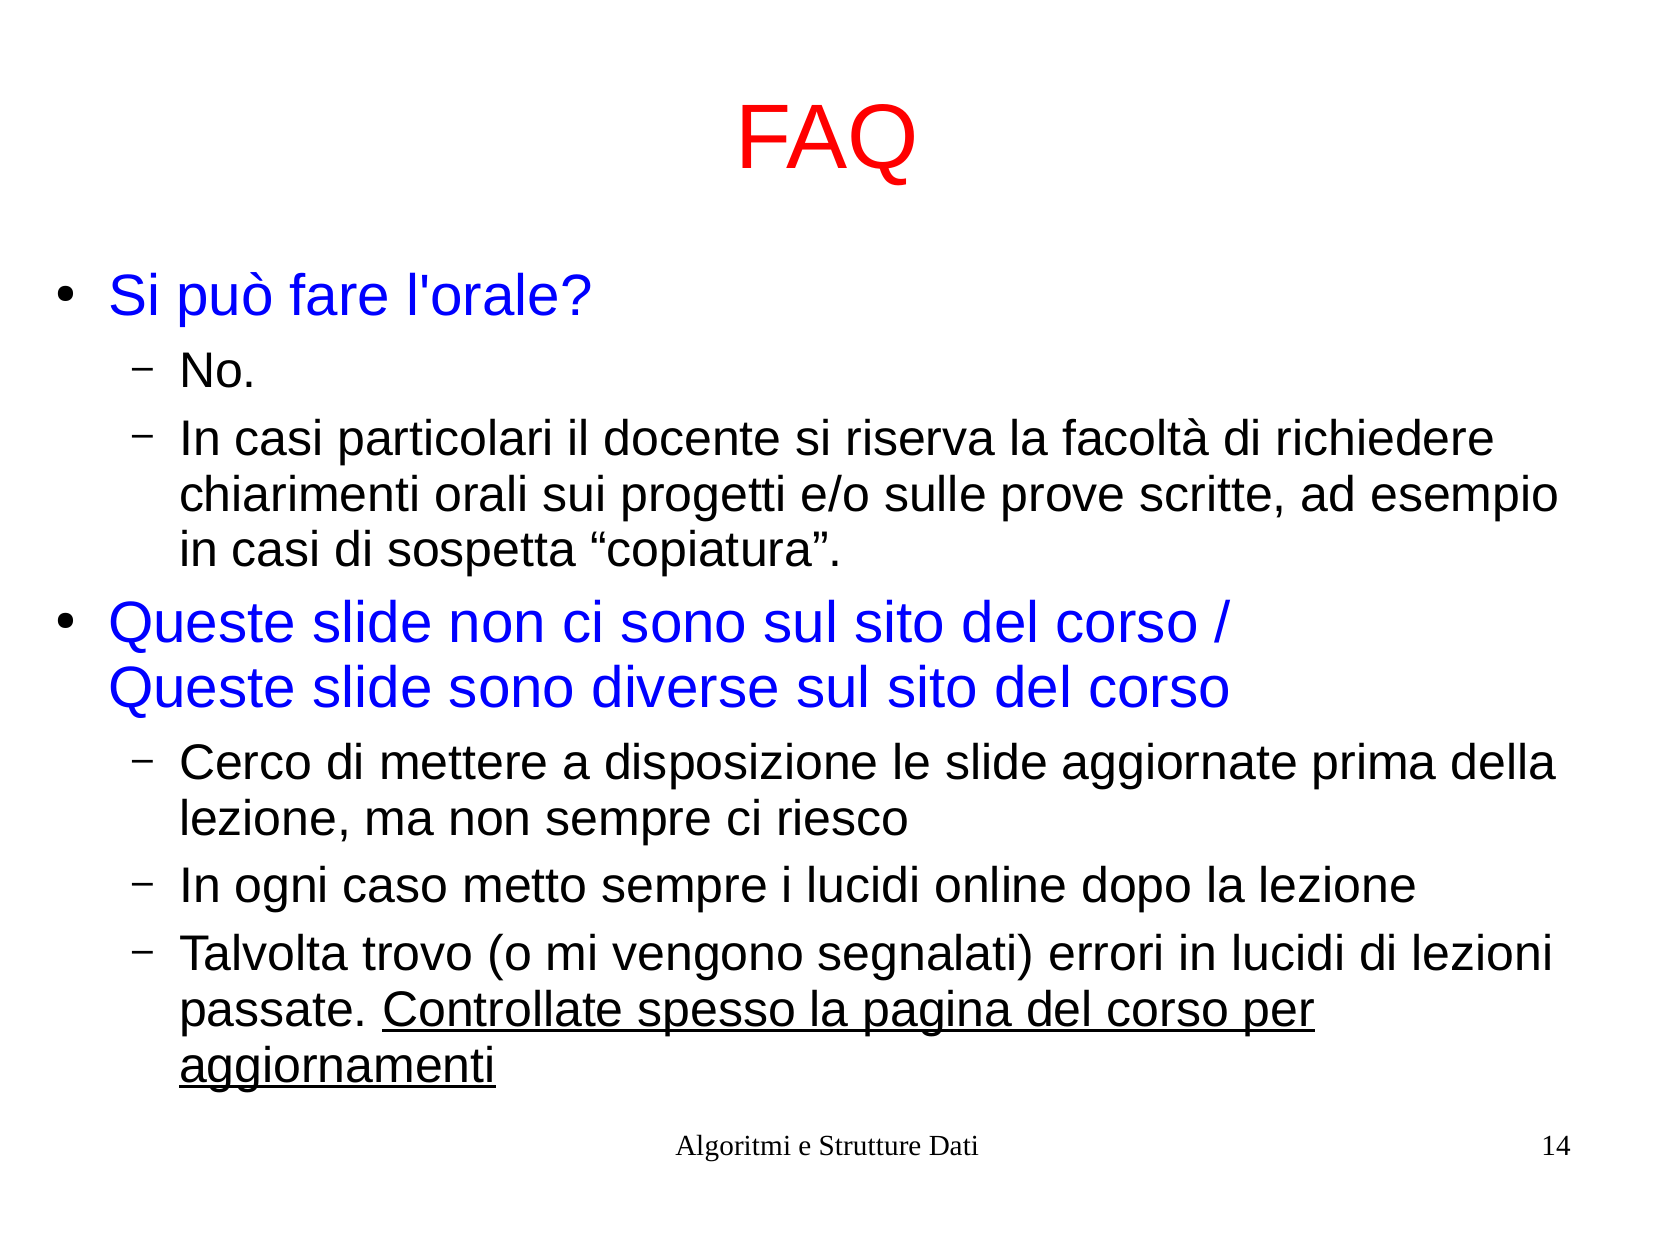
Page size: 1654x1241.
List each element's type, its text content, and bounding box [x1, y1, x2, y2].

title FAQ [82, 49, 1571, 226]
list Si può fare l'orale? No. In casi particolari il docente si riserva la facoltà di richiedere chiarimenti orali sui progetti e/o sulle prove scritte, ad esempio in casi di sospetta “copiatura”. Queste slide non ci sono sul sito del corso / Queste slide sono diverse sul sito del corso Cerco di mettere a disposizione le slide aggiornate prima della lezione, ma non sempre ci riesco In ogni caso metto sempre i lucidi online dopo la lezione Talvolta trovo (o mi vengono segnalati) errori in lucidi di lezioni passate. Controllate spesso la pagina del corso per aggiornamenti [37, 262, 1613, 1109]
